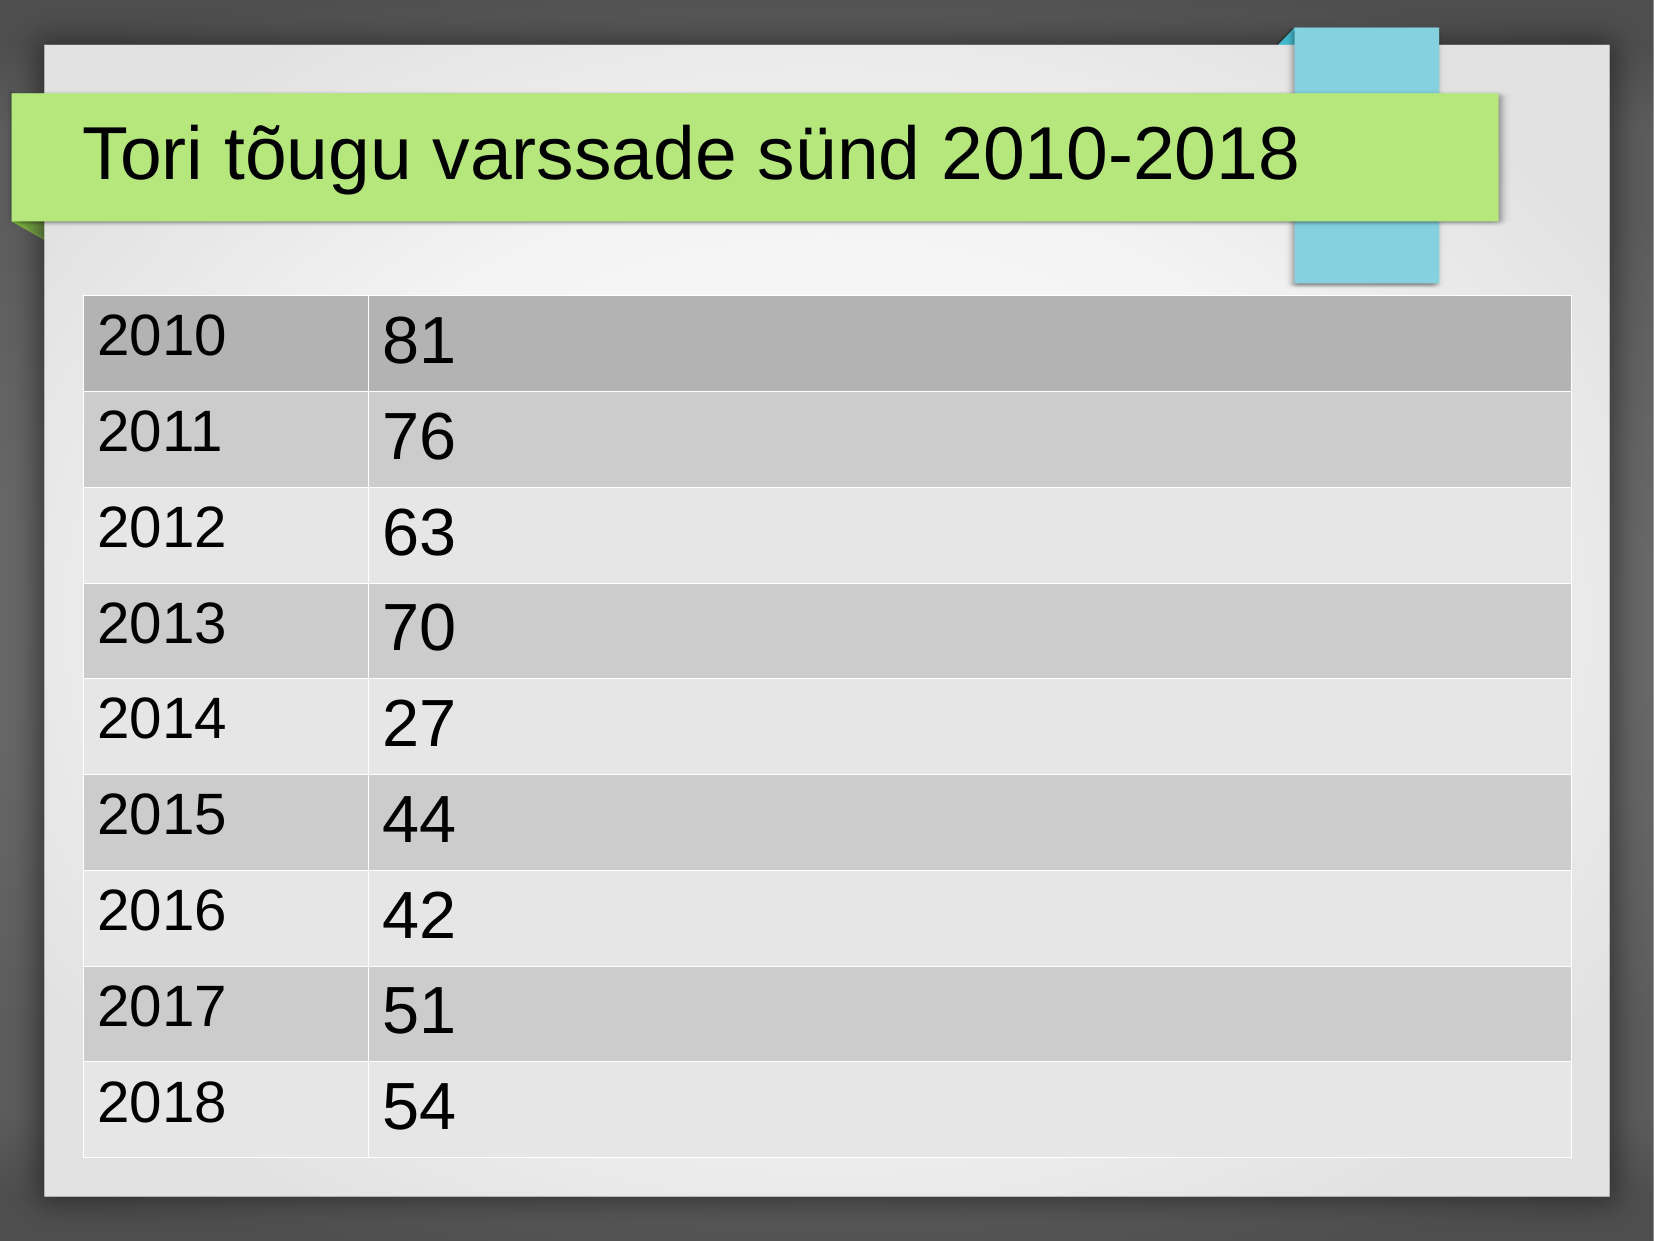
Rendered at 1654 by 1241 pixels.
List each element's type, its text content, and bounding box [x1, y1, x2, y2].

table_cell 2016 [84, 871, 368, 966]
table_cell 2013 [84, 584, 368, 678]
table_cell 2017 [84, 967, 368, 1061]
table_cell 44 [369, 775, 1571, 870]
table_header 2010 [84, 296, 368, 391]
table_cell 76 [369, 392, 1571, 487]
picture [0, 0, 1654, 1241]
table_cell 42 [369, 871, 1571, 966]
table_cell 2015 [84, 775, 368, 870]
table_cell 2018 [84, 1062, 368, 1157]
table_cell 54 [369, 1062, 1571, 1157]
table_header 81 [369, 296, 1571, 391]
table_cell 2014 [84, 679, 368, 774]
table_cell 2011 [84, 392, 368, 487]
table_cell 2012 [84, 488, 368, 583]
table_cell 51 [369, 967, 1571, 1061]
table_cell 63 [369, 488, 1571, 583]
table_cell 27 [369, 679, 1571, 774]
table_cell 70 [369, 584, 1571, 678]
title Tori tõugu varssade sünd 2010-2018 [82, 94, 1501, 213]
